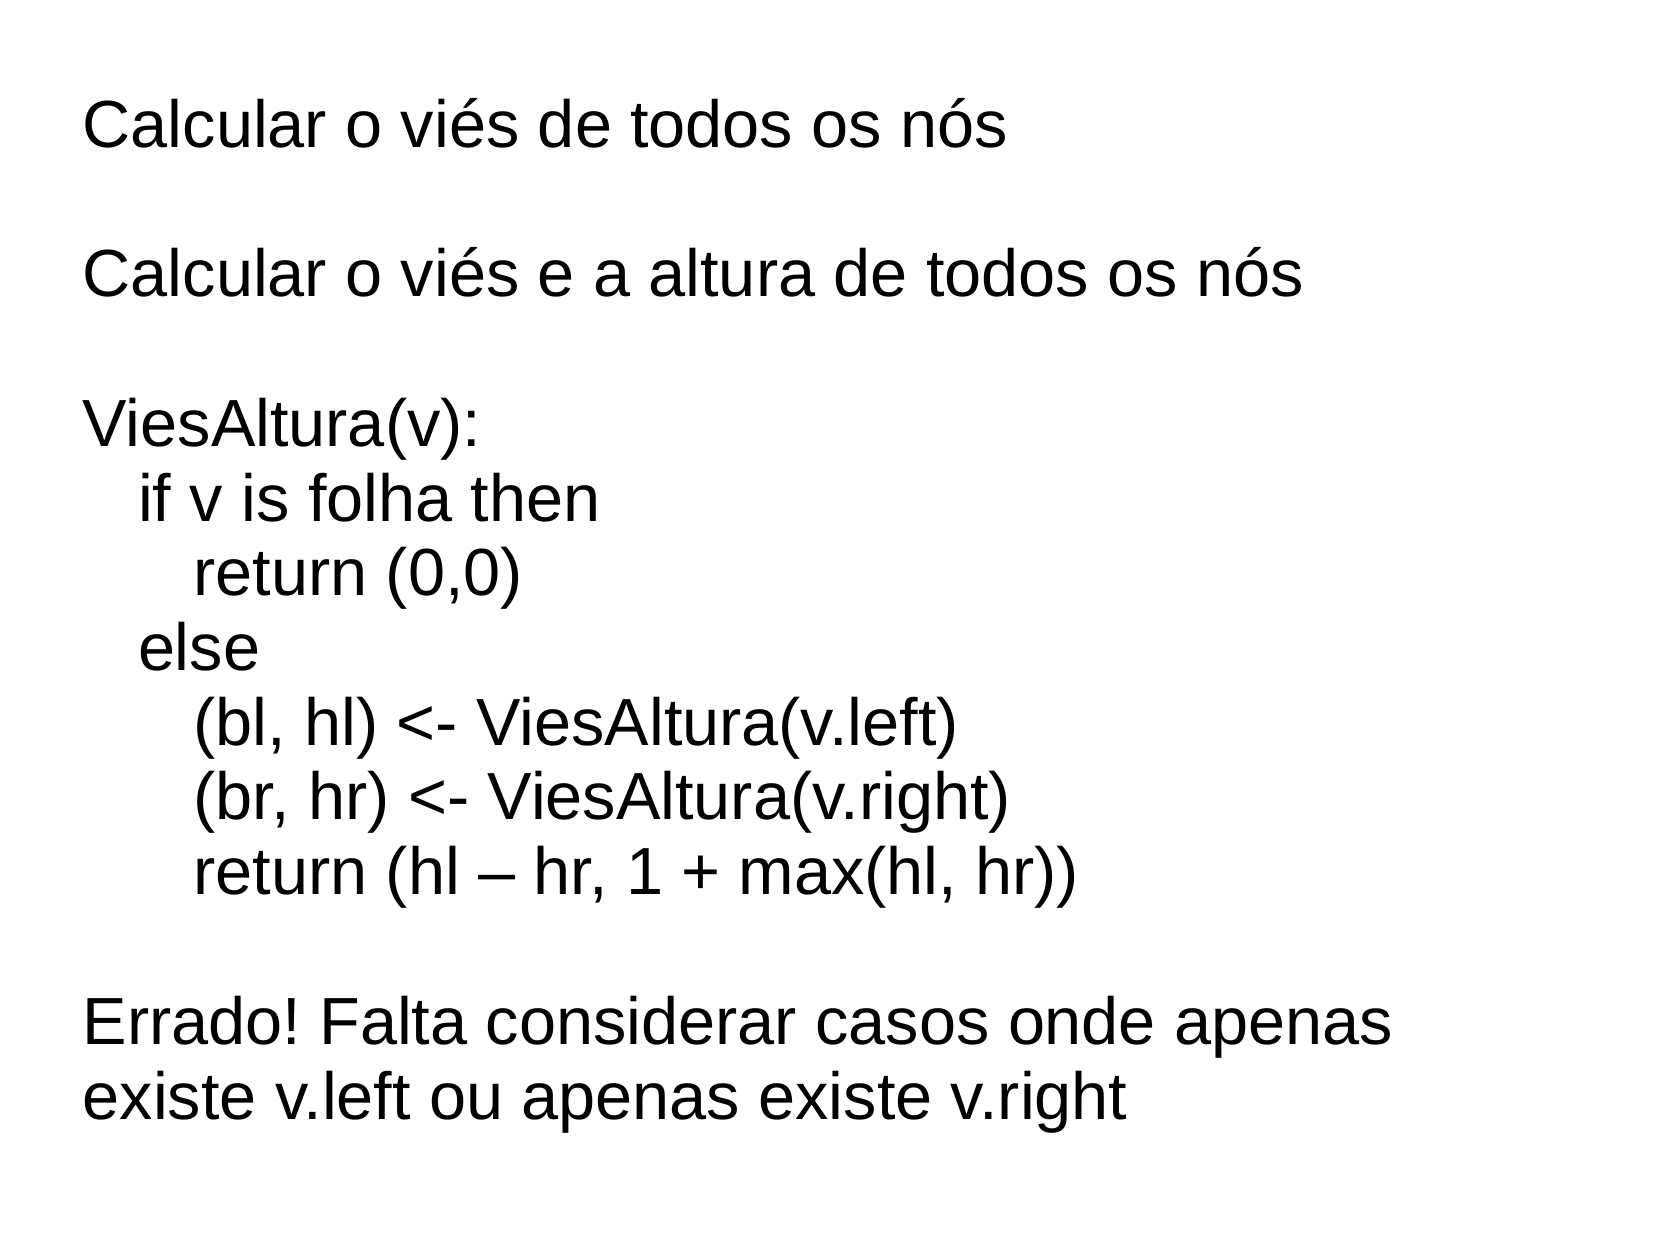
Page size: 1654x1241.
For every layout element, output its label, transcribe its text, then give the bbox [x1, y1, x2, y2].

subtitle Calcular o viés de todos os nós Calcular o viés e a altura de todos os nós ViesAltura(v): if v is folha then return (0,0) else (bl, hl) <- ViesAltura(v.left) (br, hr) <- ViesAltura(v.right) return (hl – hr, 1 + max(hl, hr)) Errado! Falta considerar casos onde apenas existe v.left ou apenas existe v.right [82, 86, 1571, 1134]
